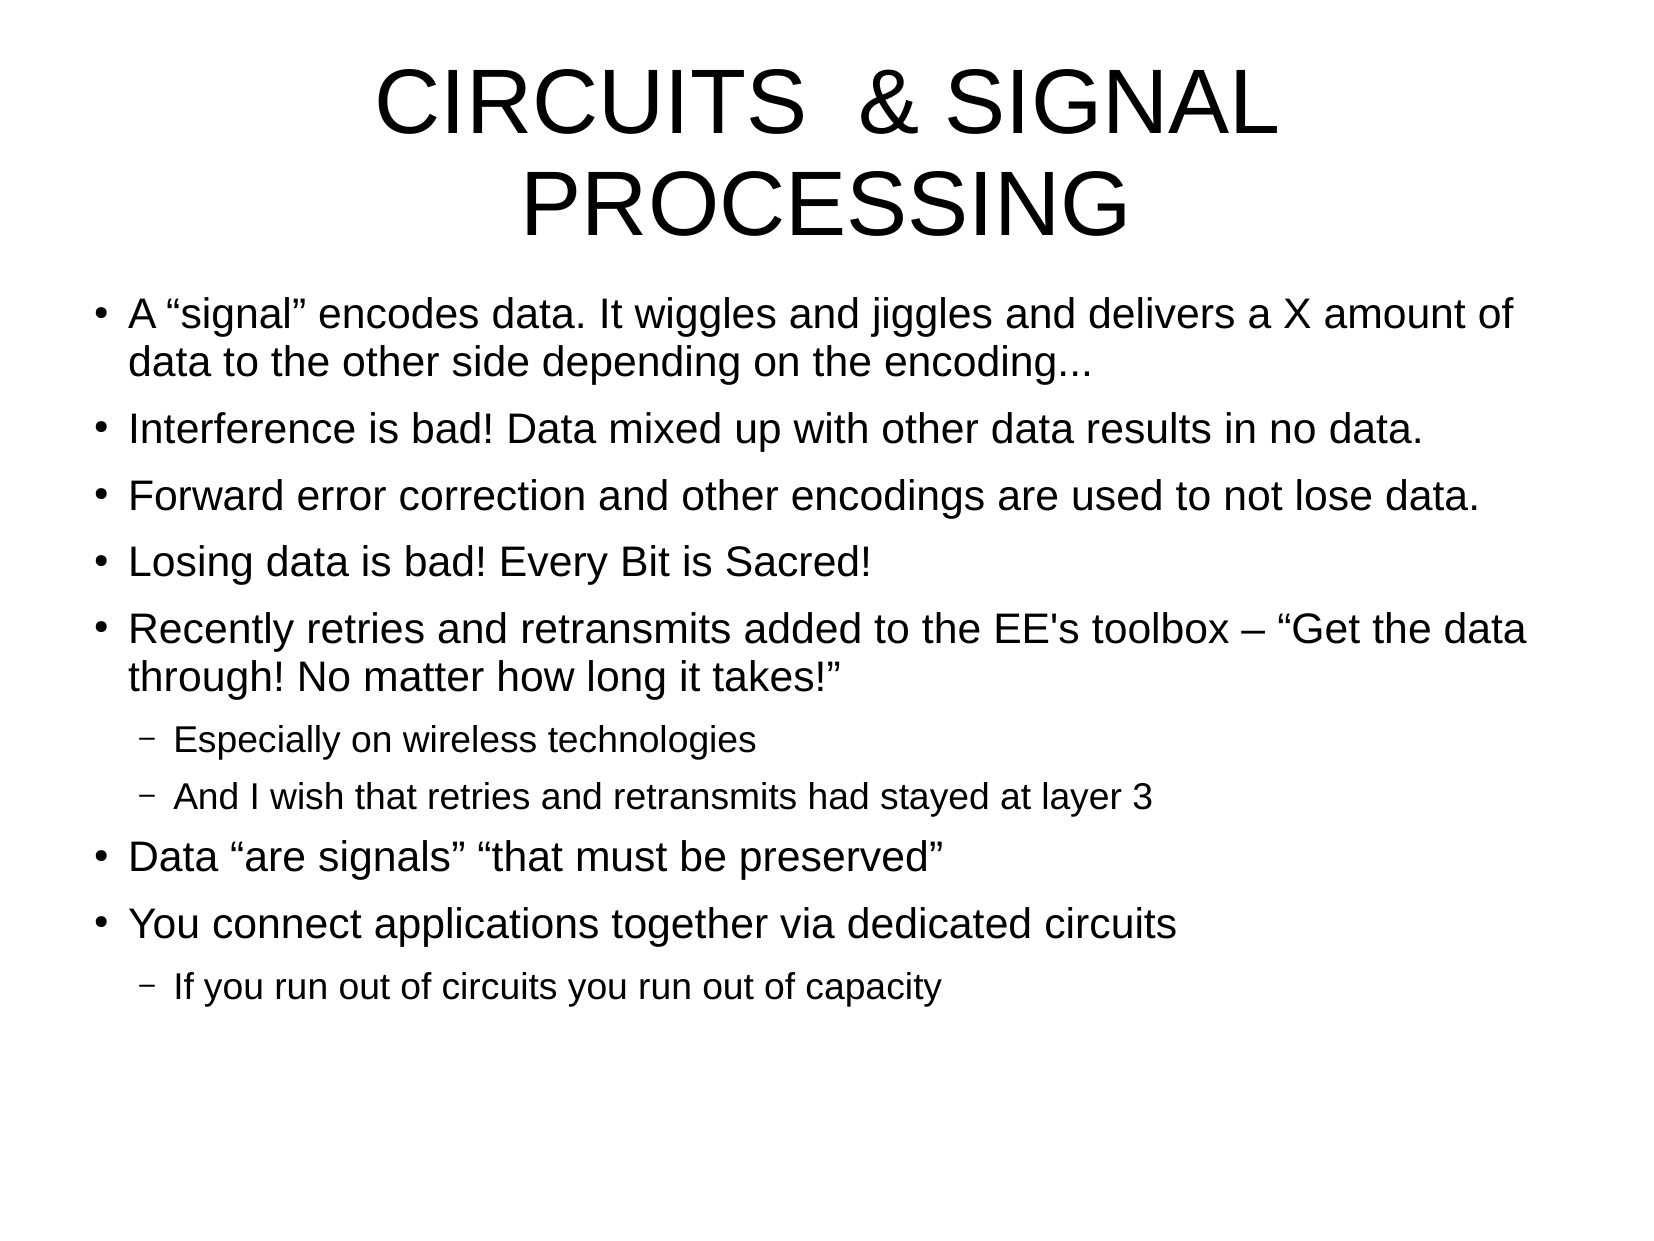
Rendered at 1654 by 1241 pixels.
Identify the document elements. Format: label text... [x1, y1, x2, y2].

title CIRCUITS & SIGNAL PROCESSING [82, 49, 1571, 257]
list A “signal” encodes data. It wiggles and jiggles and delivers a X amount of data to the other side depending on the encoding... Interference is bad! Data mixed up with other data results in no data. Forward error correction and other encodings are used to not lose data. Losing data is bad! Every Bit is Sacred! Recently retries and retransmits added to the EE's toolbox – “Get the data through! No matter how long it takes!” Especially on wireless technologies And I wish that retries and retransmits had stayed at layer 3 Data “are signals” “that must be preserved” You connect applications together via dedicated circuits If you run out of circuits you run out of capacity [82, 290, 1571, 1010]
